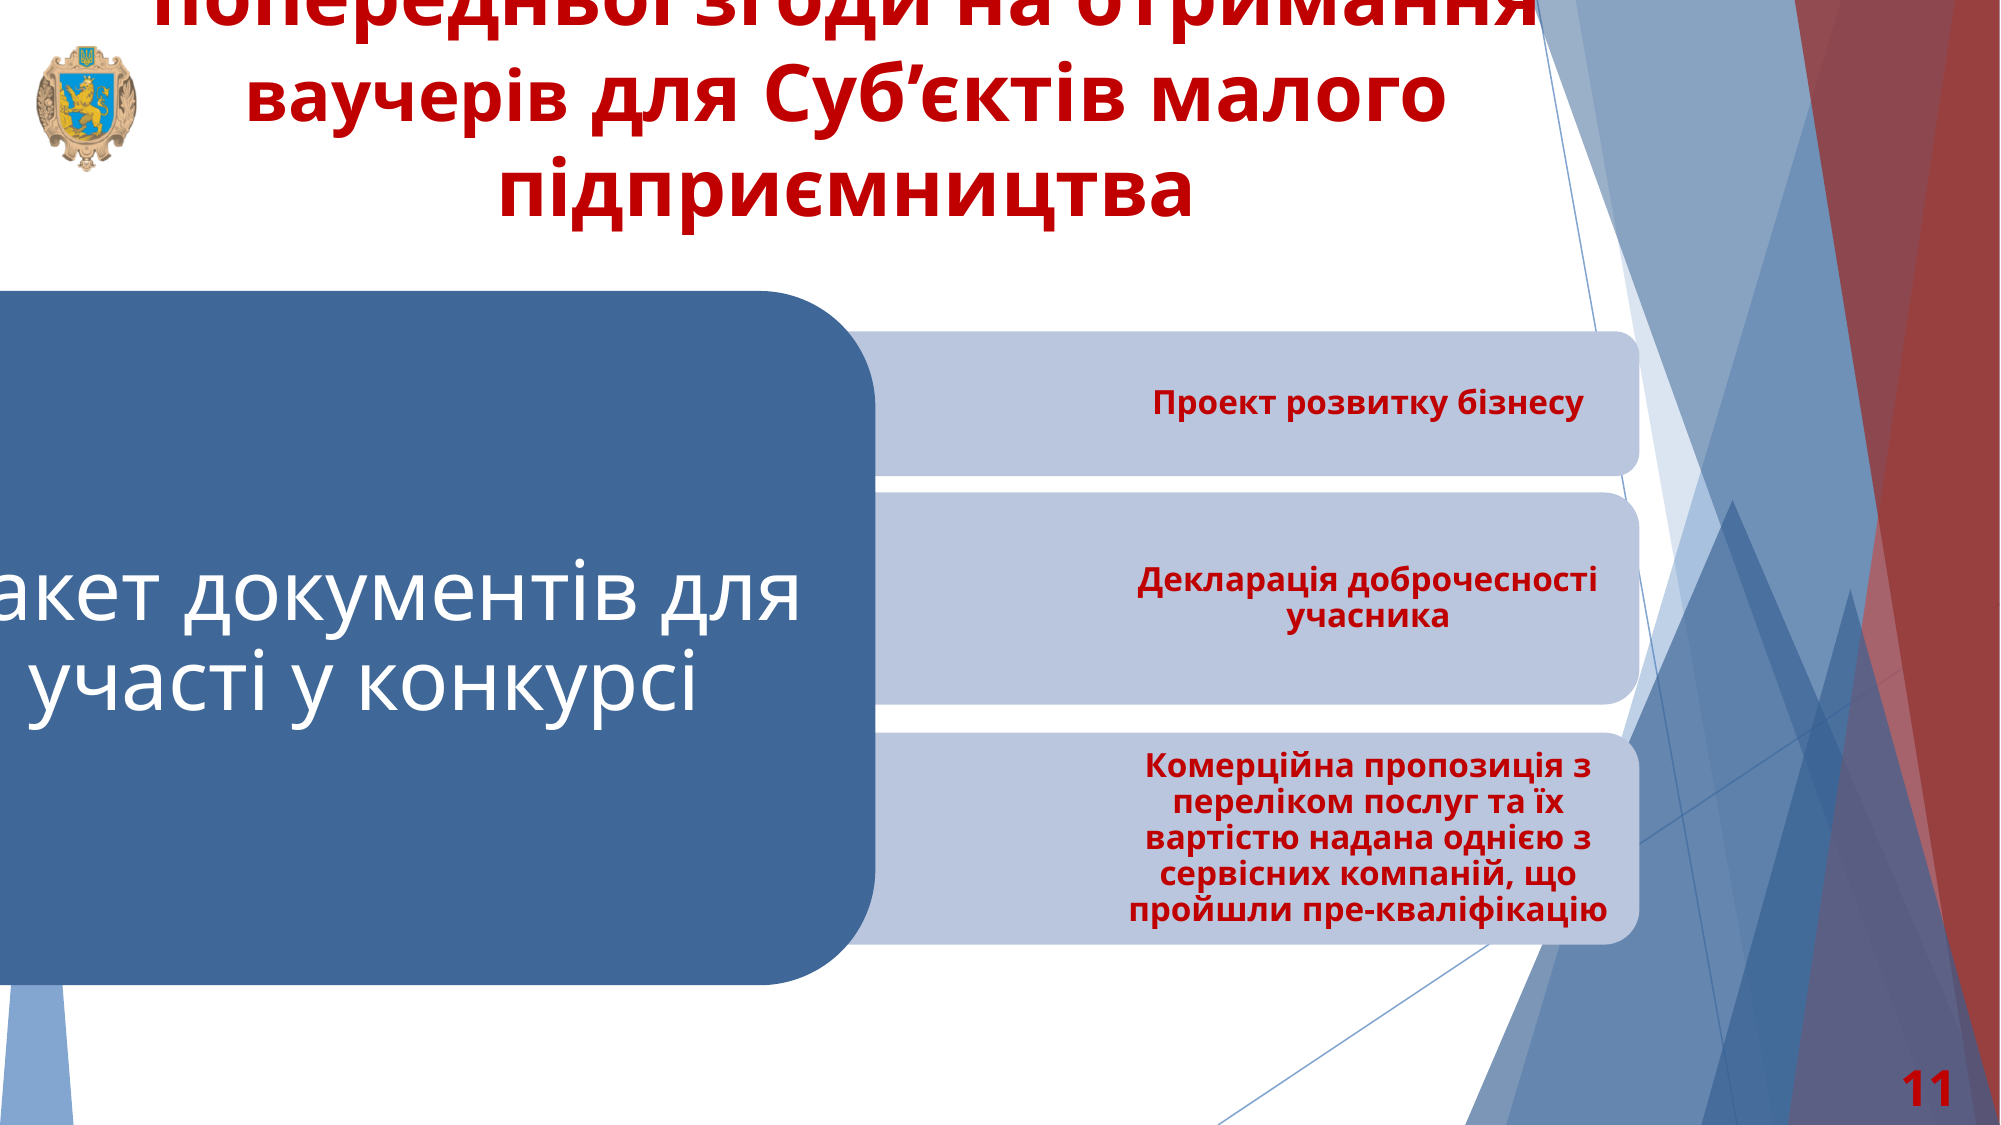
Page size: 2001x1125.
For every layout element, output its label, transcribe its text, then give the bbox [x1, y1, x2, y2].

text_box Комерційна пропозиція з переліком послуг та їх вартістю надана однією з сервісних компаній, що пройшли пре-кваліфікацію [849, 732, 1640, 945]
text_box Пакет документів для участі у конкурсі [0, 290, 876, 986]
text_box Декларація доброчесності учасника [876, 492, 1640, 705]
picture [36, 46, 137, 172]
text_box Документи необхідні для участі у конкурсі із надання попередньої згоди на отримання ваучерів для Суб’єктів малого підприємництва [136, 58, 1557, 240]
text_box Проект розвитку бізнесу [848, 331, 1640, 477]
text_box 11 [1885, 1049, 1986, 1125]
